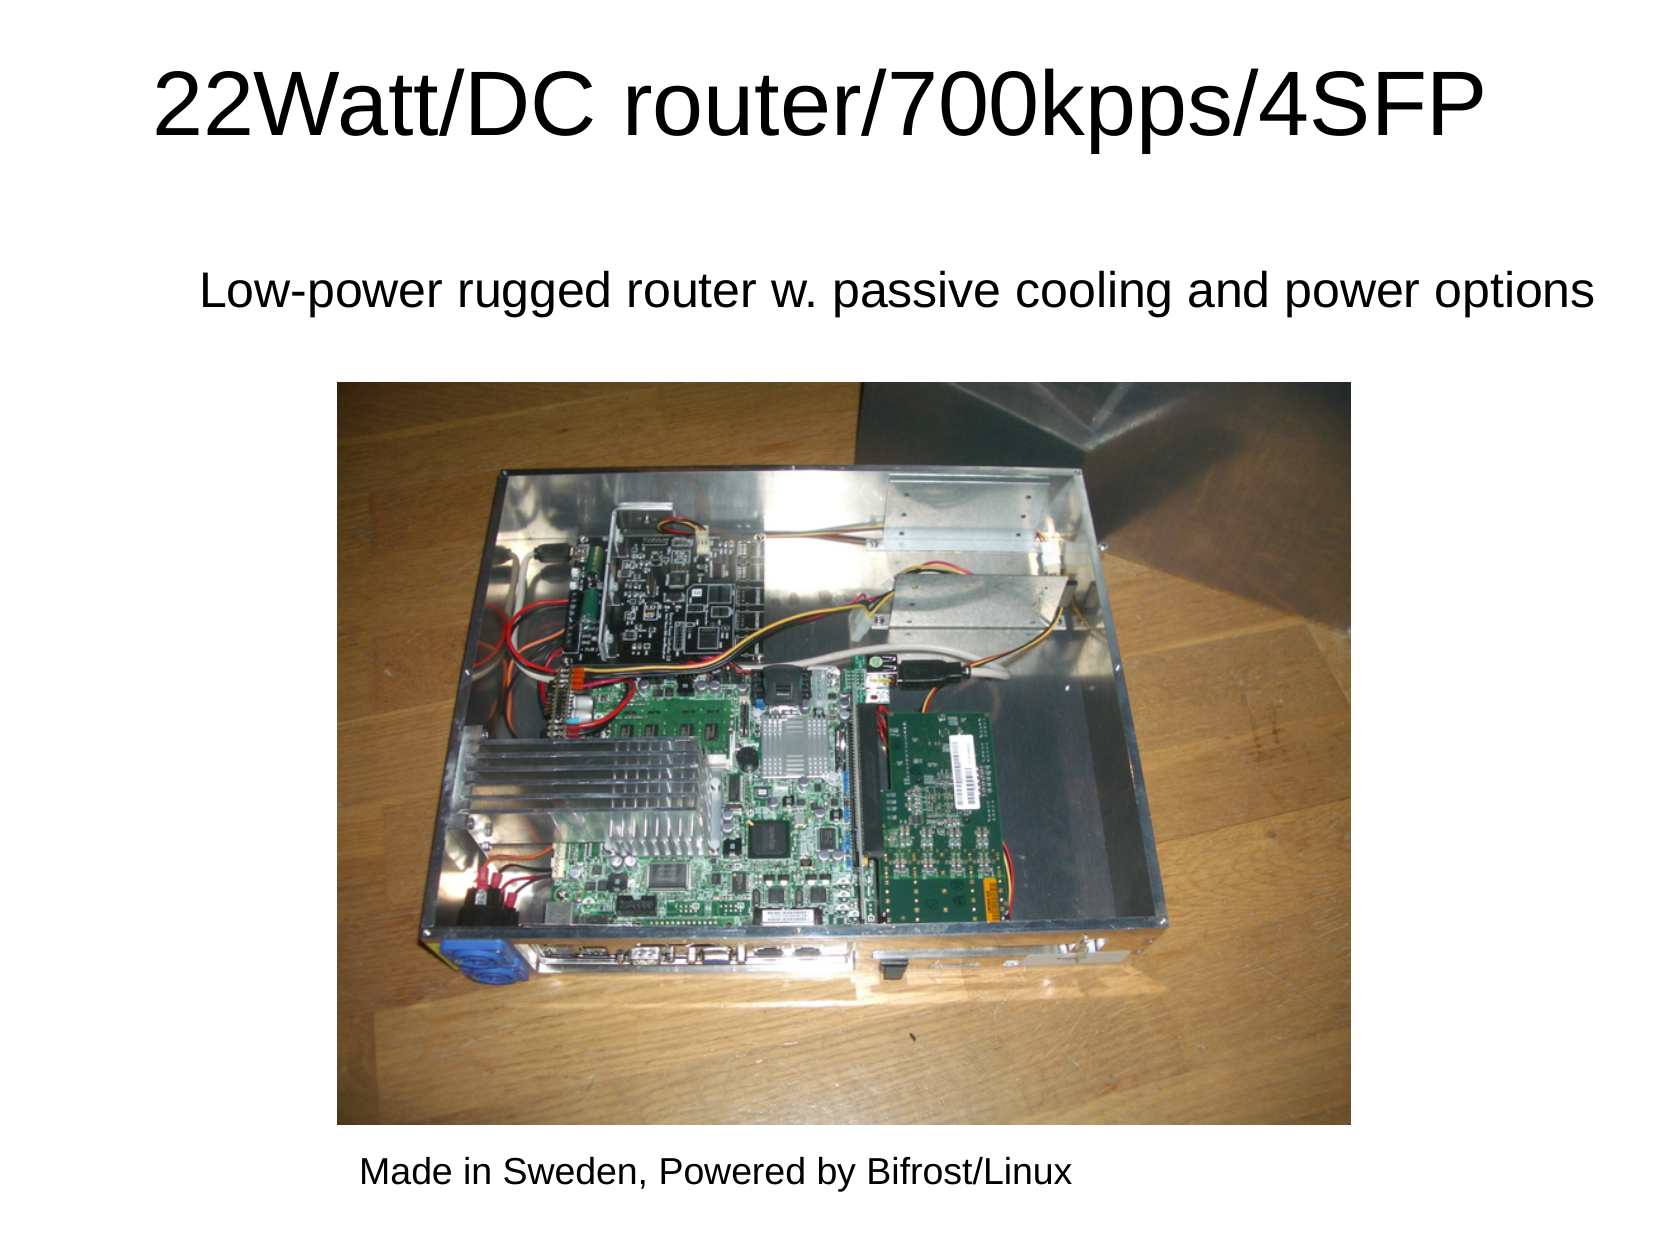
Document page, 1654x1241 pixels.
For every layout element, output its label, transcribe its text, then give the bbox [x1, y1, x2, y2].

title 22Watt/DC router/700kpps/4SFP [76, 0, 1565, 208]
picture [337, 382, 1351, 1126]
text_box Made in Sweden, Powered by Bifrost/Linux [344, 1143, 1088, 1201]
text_box Low-power rugged router w. passive cooling and power options [184, 255, 1615, 326]
